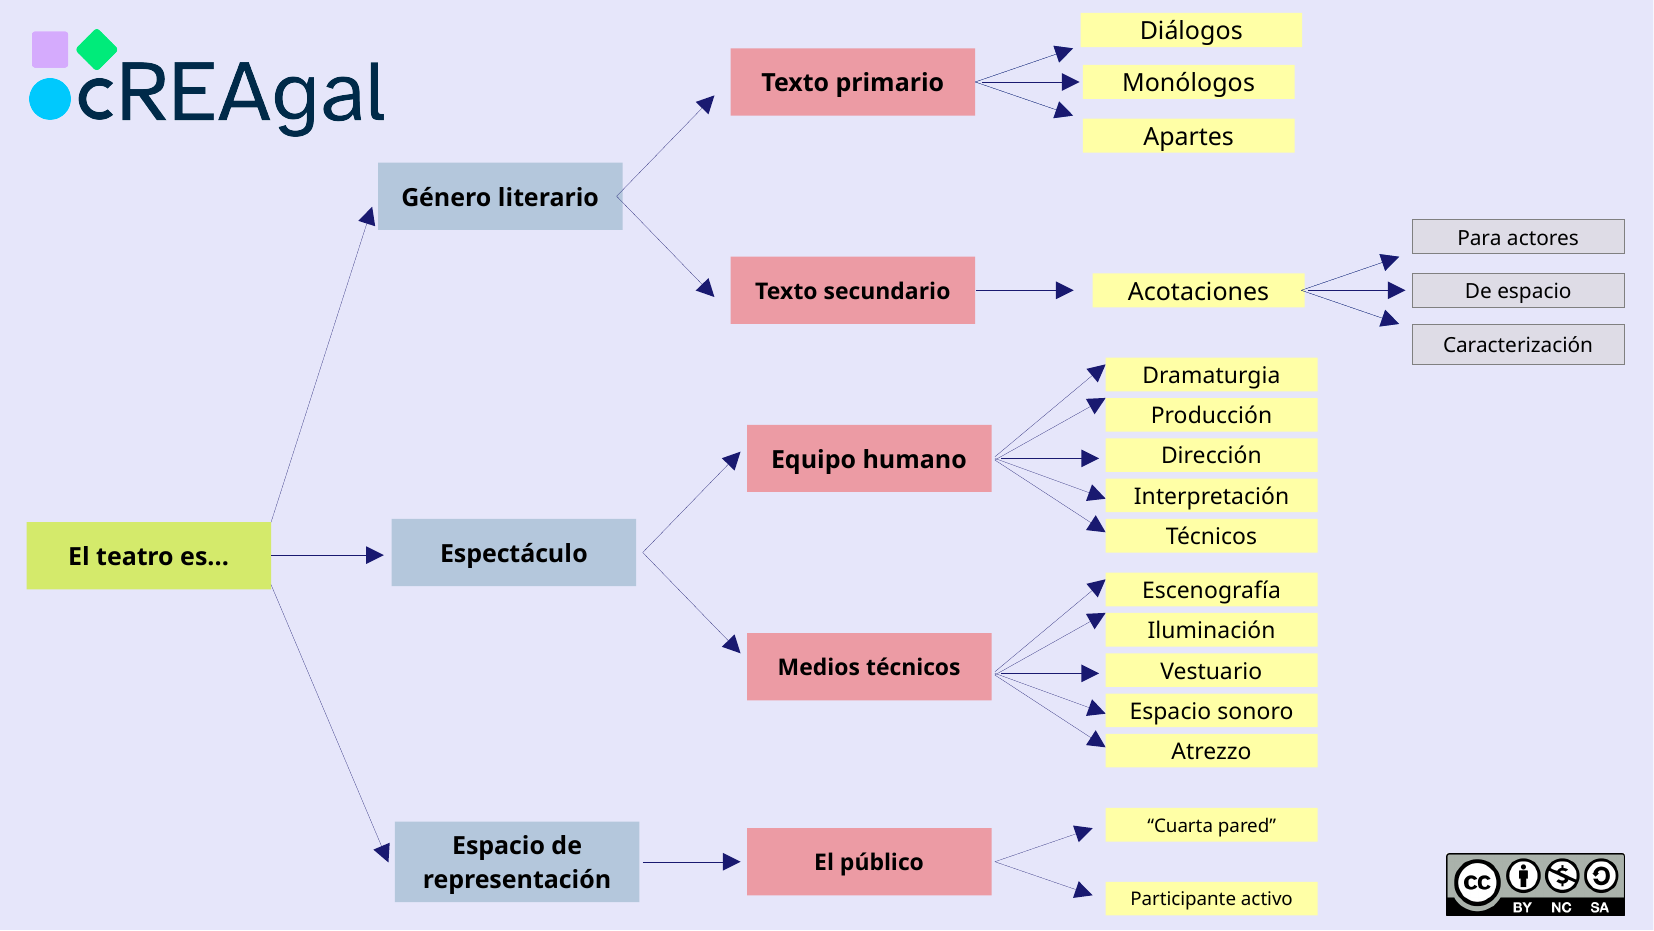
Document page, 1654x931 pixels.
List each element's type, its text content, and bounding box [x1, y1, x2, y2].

title Participante activo [1105, 881, 1318, 916]
title Iluminación [1105, 612, 1318, 647]
title Interpretación [1105, 478, 1318, 513]
title Texto primario [730, 48, 976, 116]
title Atrezzo [1105, 733, 1318, 768]
title Acotaciones [1092, 273, 1305, 308]
title Espacio de representación [394, 821, 640, 903]
title Apartes [1082, 118, 1295, 153]
title De espacio [1412, 273, 1625, 308]
title Medios técnicos [747, 633, 992, 701]
title Para actores [1412, 219, 1625, 254]
title Espectáculo [391, 518, 637, 587]
title Texto secundario [730, 256, 976, 324]
title Vestuario [1105, 653, 1318, 687]
title Espacio sonoro [1105, 693, 1318, 728]
picture [29, 29, 384, 138]
title Diálogos [1080, 14, 1303, 46]
title El público [747, 828, 992, 896]
title Producción [1105, 398, 1318, 432]
title El teatro es... [26, 522, 272, 590]
title Género literario [378, 162, 623, 230]
title Escenografía [1105, 572, 1318, 607]
title “Cuarta pared” [1105, 807, 1318, 842]
title Caracterización [1412, 324, 1625, 365]
picture [1446, 853, 1625, 916]
title Técnicos [1105, 518, 1318, 553]
title Dirección [1105, 438, 1318, 472]
title Equipo humano [747, 424, 992, 492]
title Monólogos [1082, 65, 1295, 99]
title Dramaturgia [1105, 357, 1318, 392]
